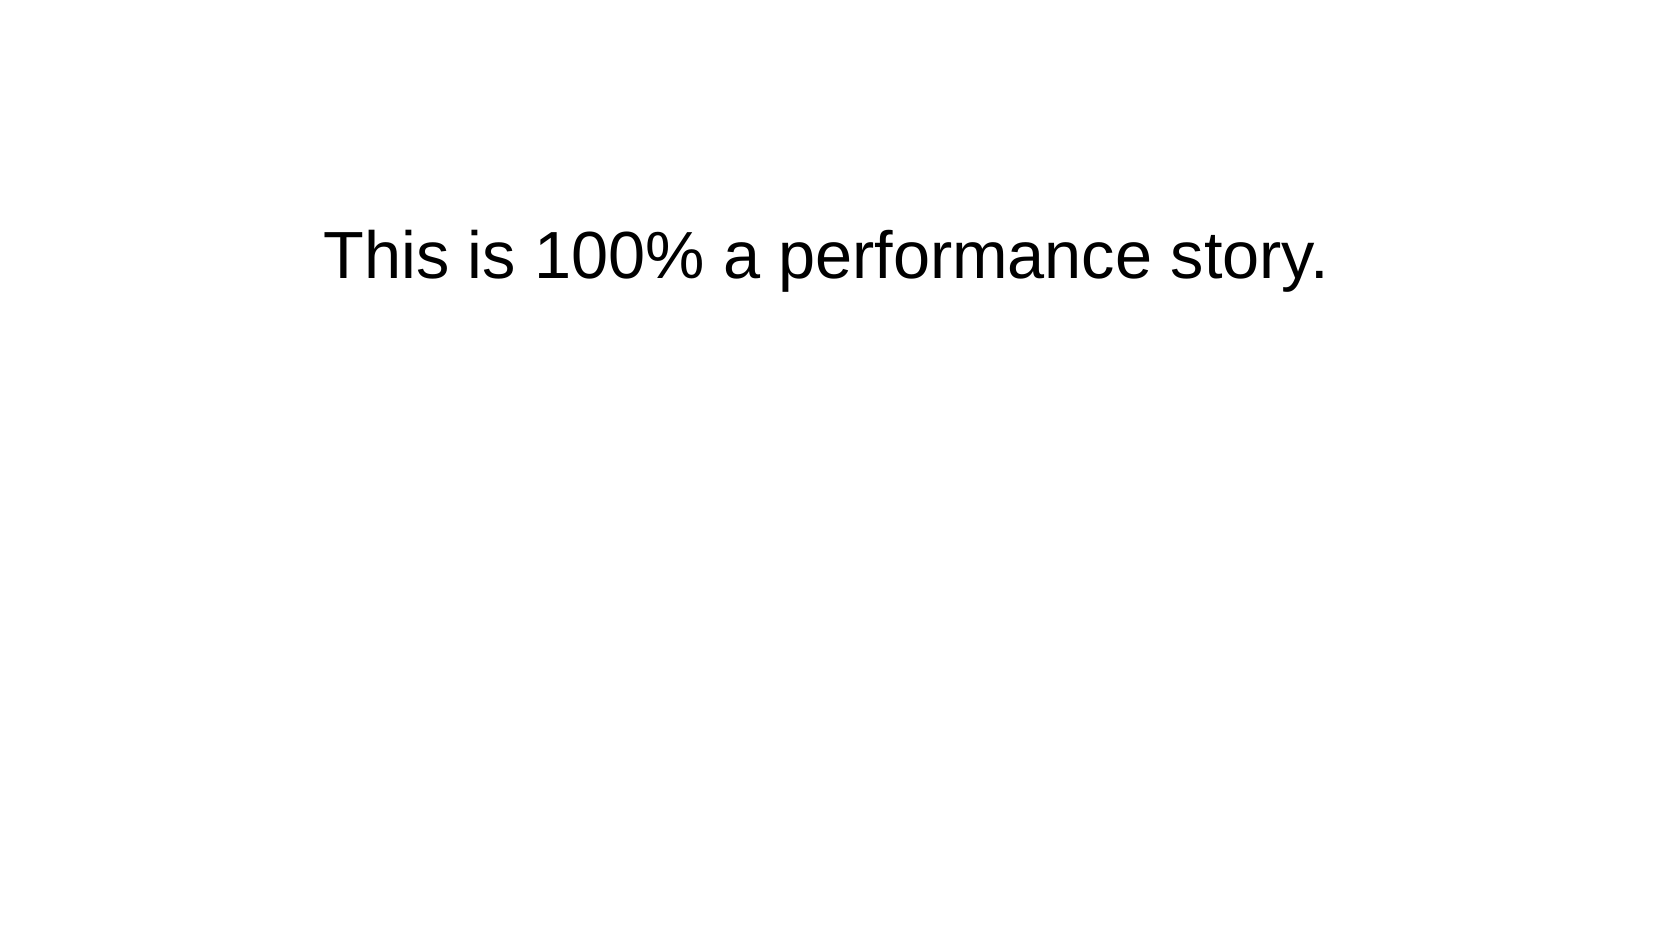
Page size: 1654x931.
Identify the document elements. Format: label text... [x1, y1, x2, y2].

list This is 100% a performance story. [82, 217, 1571, 758]
